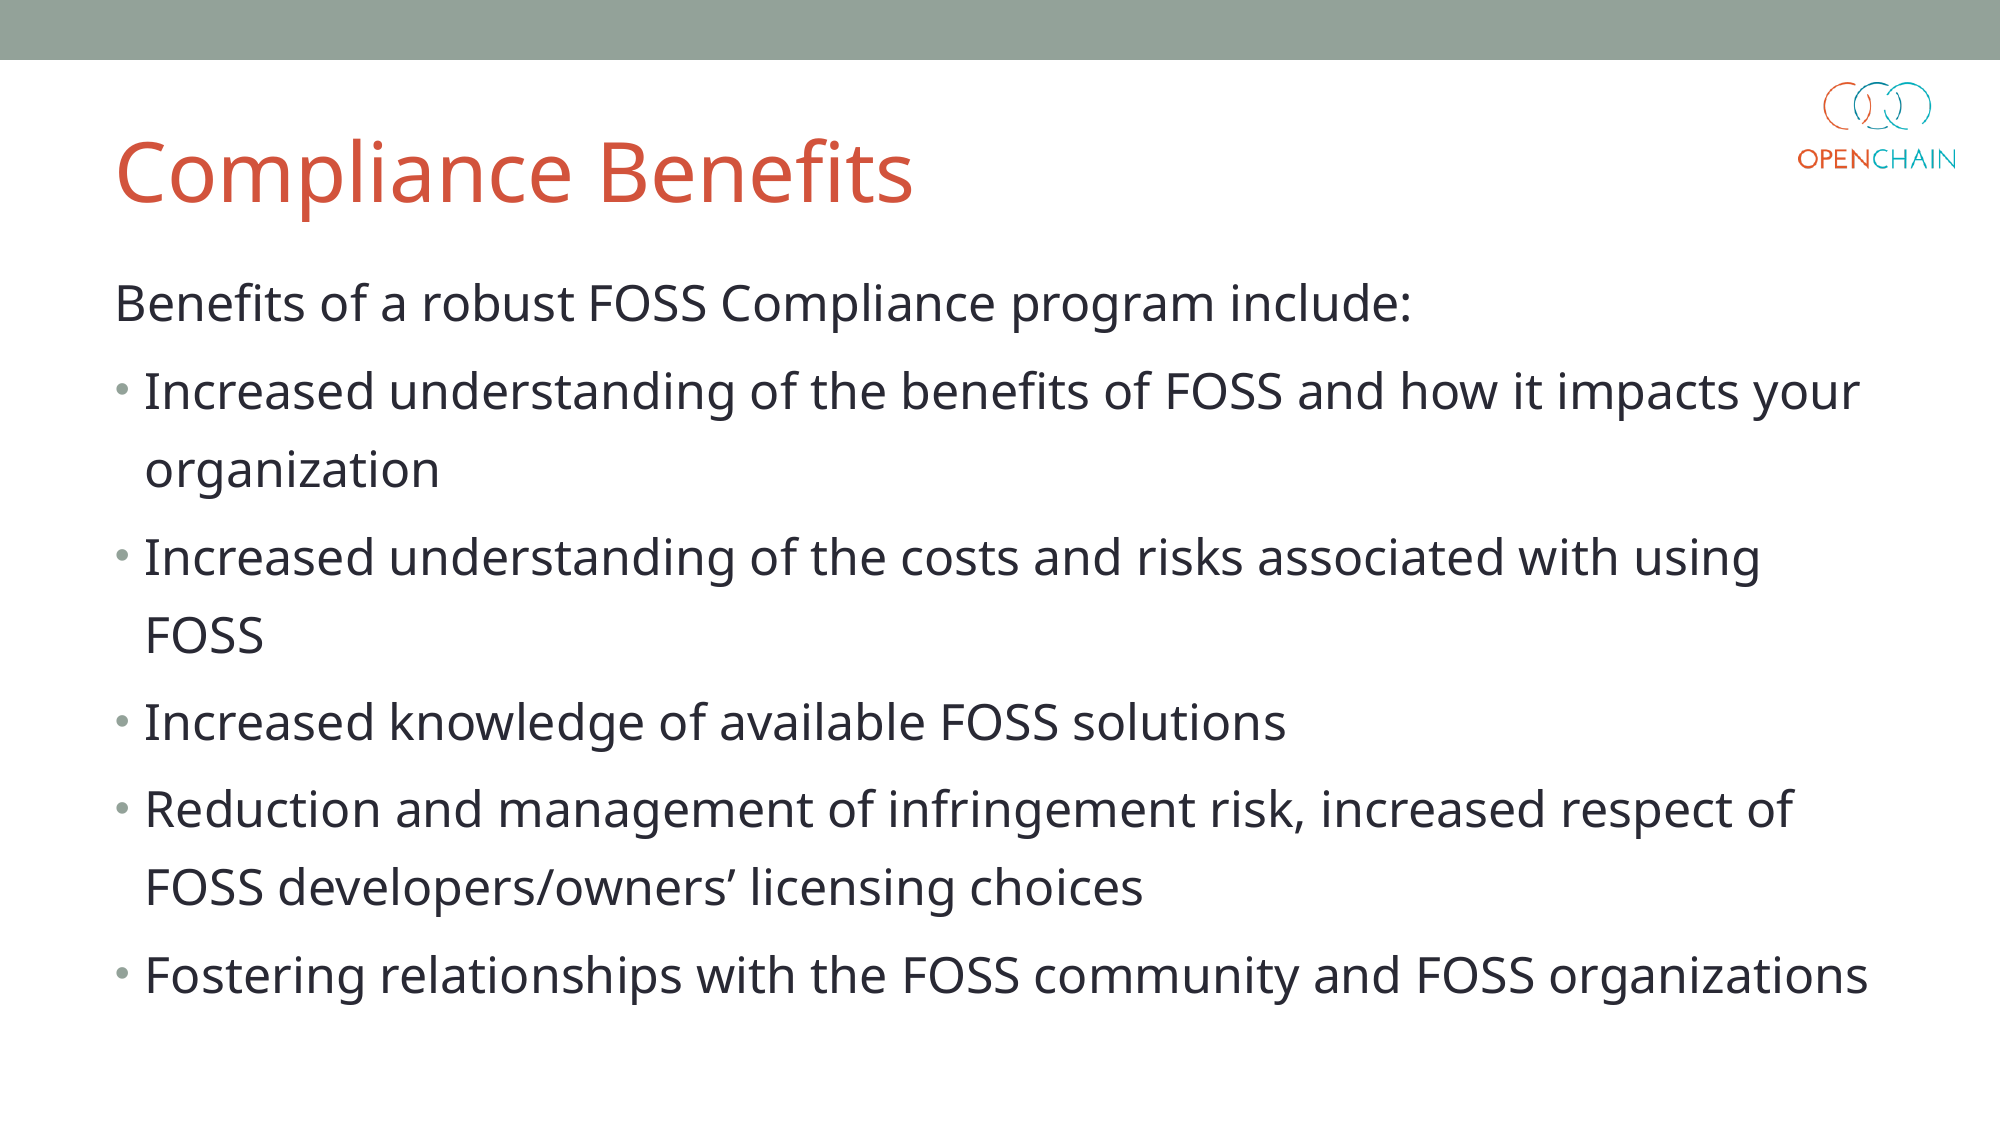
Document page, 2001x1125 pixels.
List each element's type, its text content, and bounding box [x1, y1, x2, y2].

title Compliance Benefits [99, 87, 1900, 250]
list Benefits of a robust FOSS Compliance program include: Increased understanding of the benefits of FOSS and how it impacts your organization Increased understanding of the costs and risks associated with using FOSS Increased knowledge of available FOSS solutions Reduction and management of infringement risk, increased respect of FOSS developers/owners’ licensing choices Fostering relationships with the FOSS community and FOSS organizations [99, 263, 1900, 1064]
picture [1798, 82, 1955, 169]
